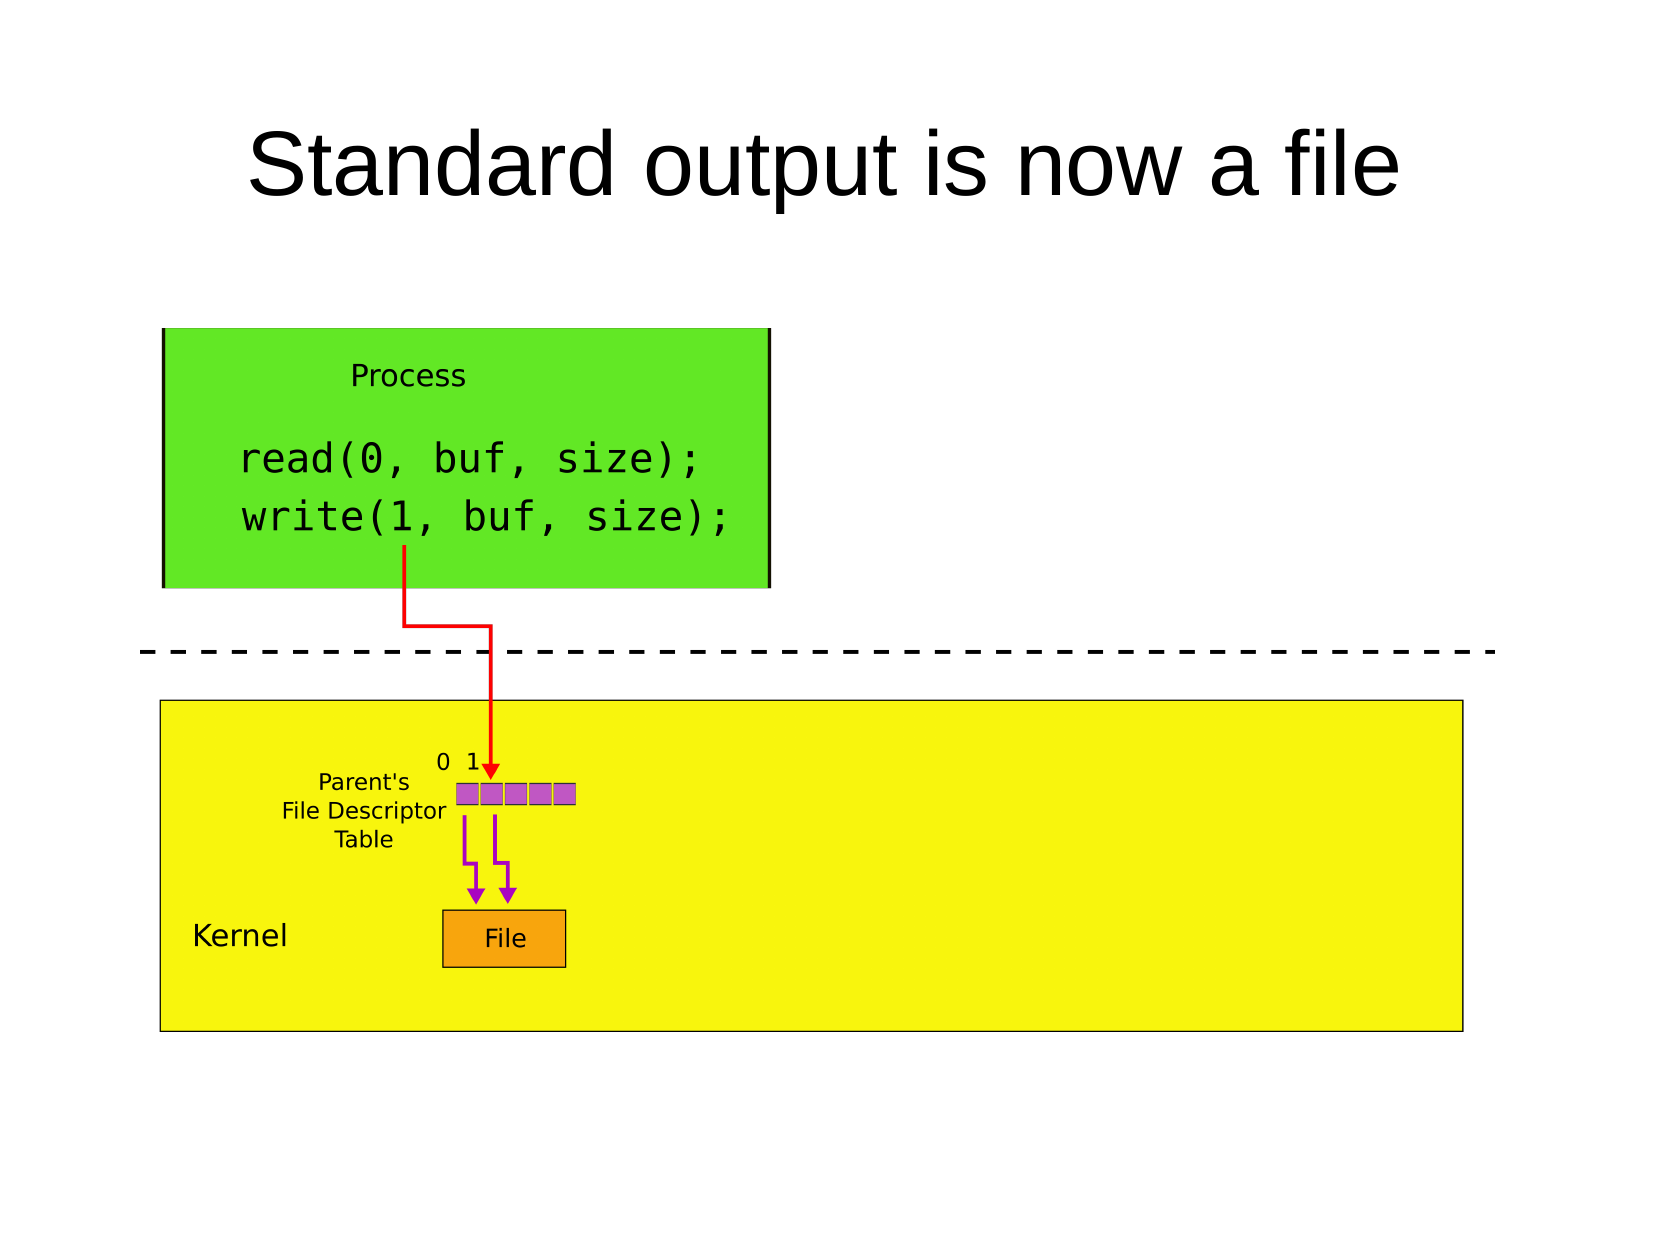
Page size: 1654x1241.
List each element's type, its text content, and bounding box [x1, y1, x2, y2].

picture [140, 328, 1495, 1032]
title Standard output is now a file [75, 55, 1575, 263]
